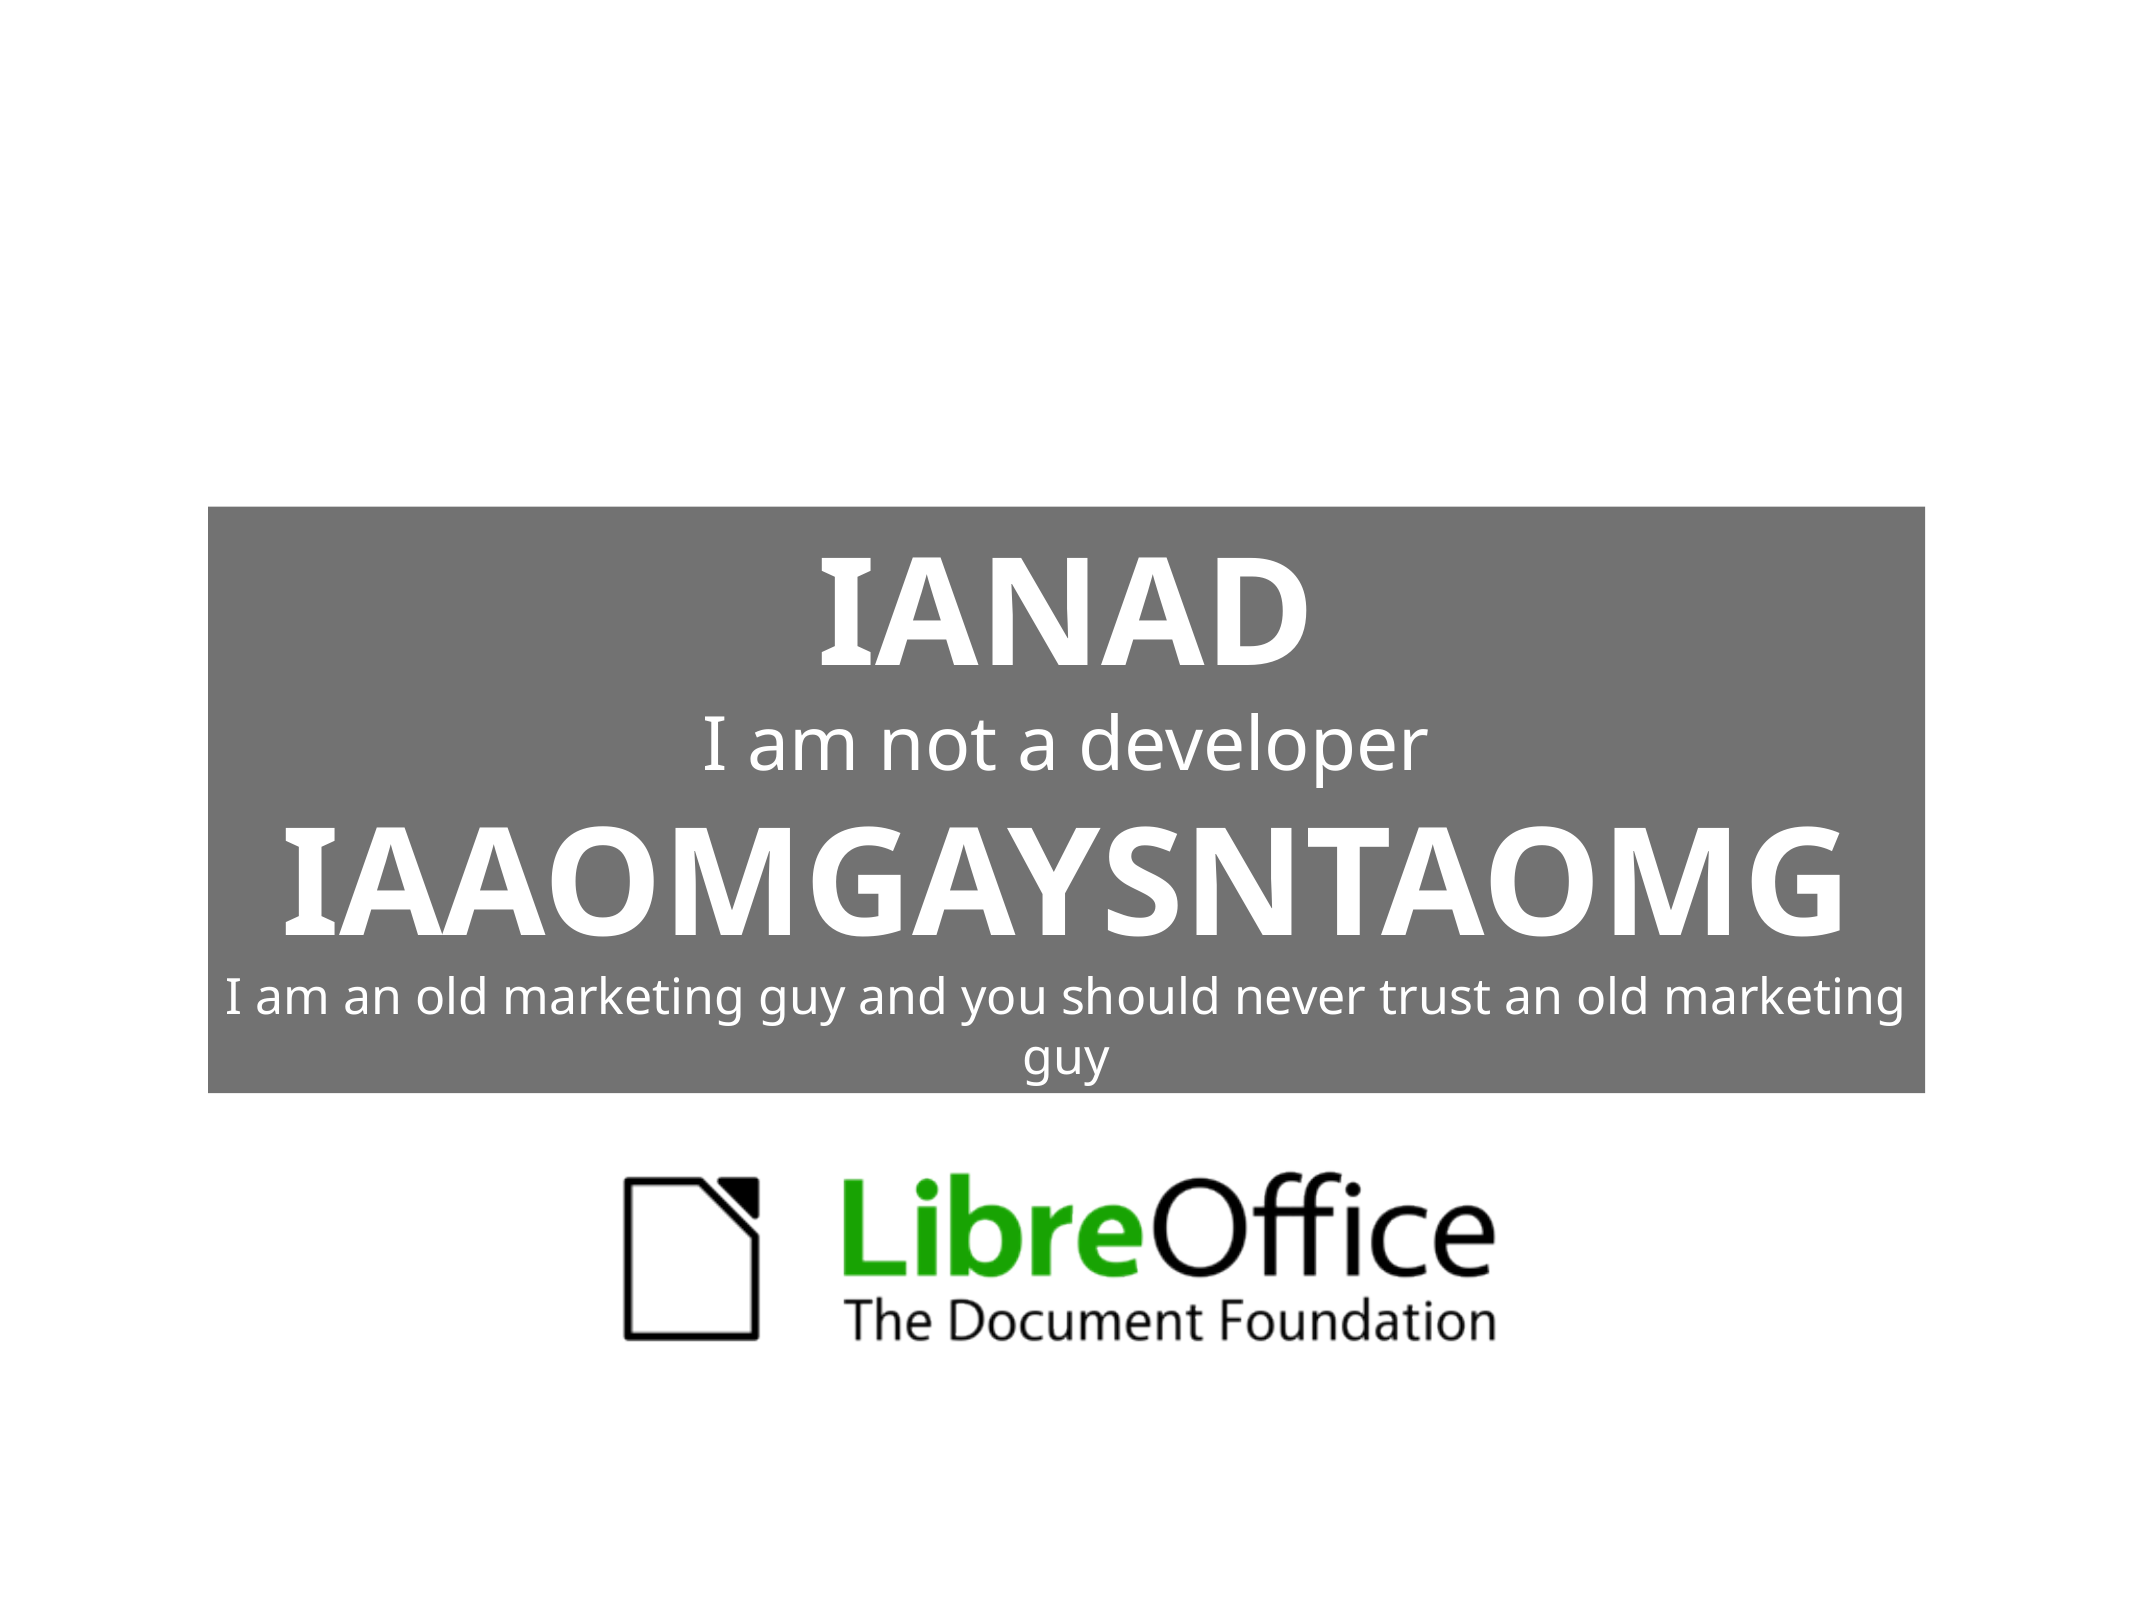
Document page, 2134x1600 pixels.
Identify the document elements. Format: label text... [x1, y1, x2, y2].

title IANAD I am not a developer IAAOMGAYSNTAOMG I am an old marketing guy and you should never trust an old marketing guy [208, 528, 1926, 1071]
picture [571, 1133, 1561, 1386]
